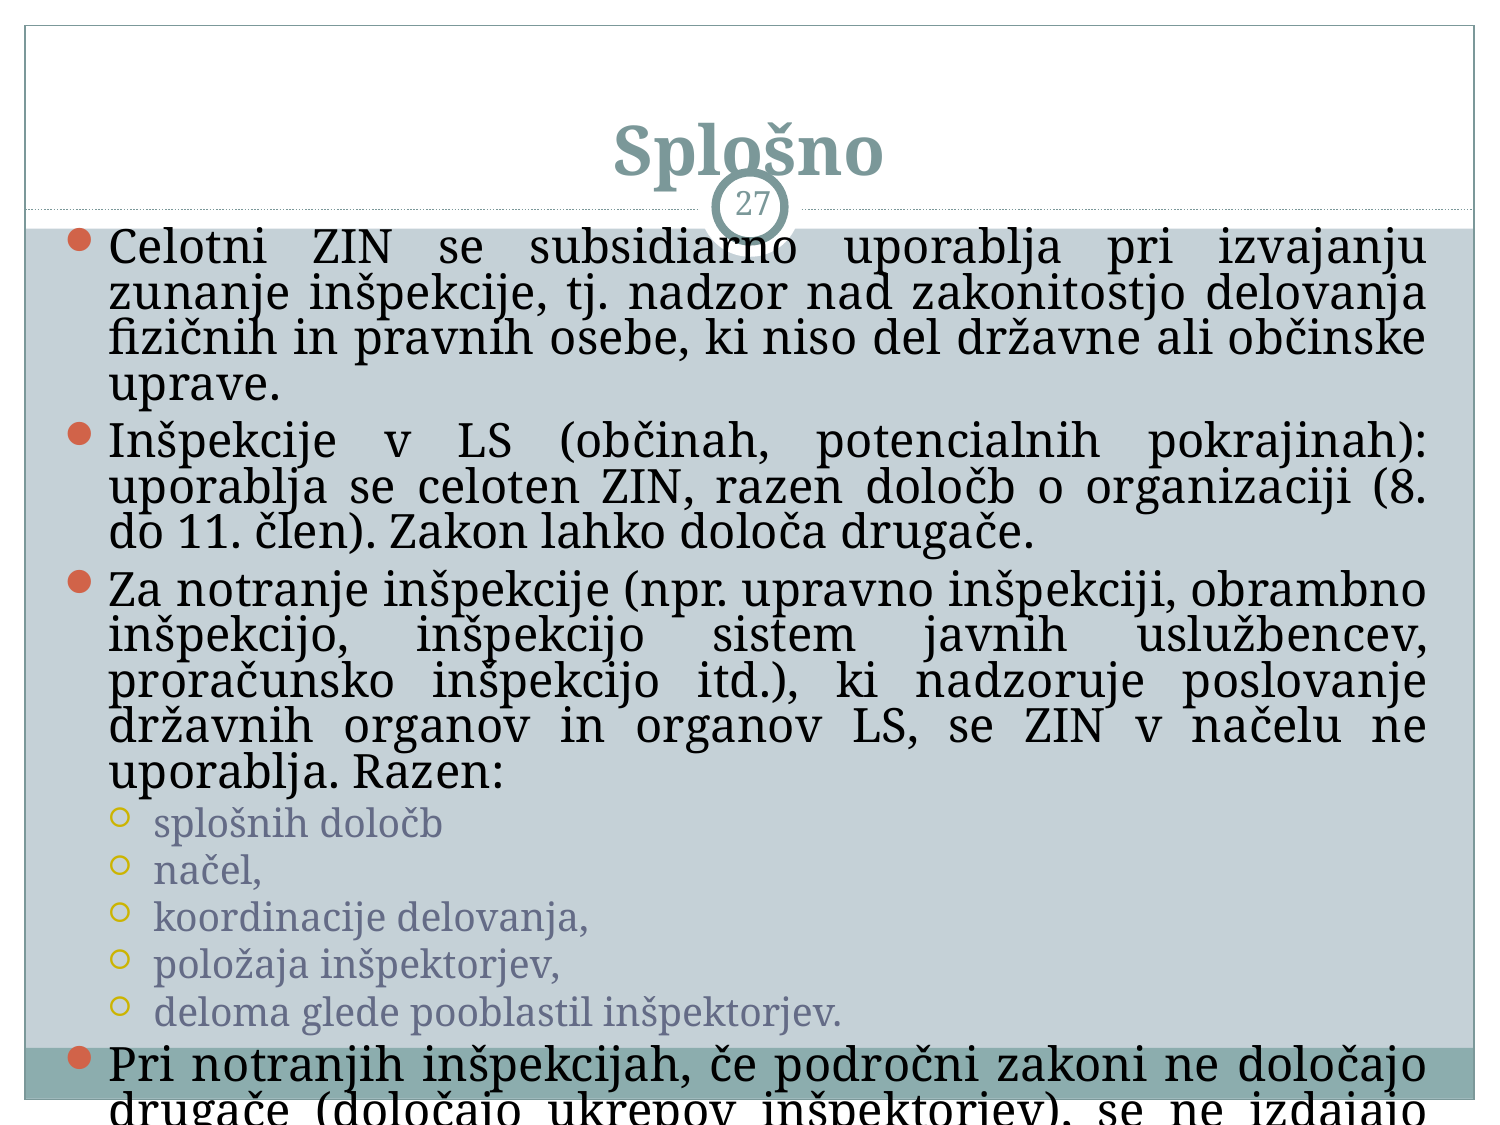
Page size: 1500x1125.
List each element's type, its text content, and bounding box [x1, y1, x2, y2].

list Celotni ZIN se subsidiarno uporablja pri izvajanju zunanje inšpekcije, tj. nadzor nad zakonitostjo delovanja fizičnih in pravnih osebe, ki niso del državne ali občinske uprave. Inšpekcije v LS (občinah, potencialnih pokrajinah): uporablja se celoten ZIN, razen določb o organizaciji (8. do 11. člen). Zakon lahko določa drugače. Za notranje inšpekcije (npr. upravno inšpekciji, obrambno inšpekcijo, inšpekcijo sistem javnih uslužbencev, proračunsko inšpekcijo itd.), ki nadzoruje poslovanje državnih organov in organov LS, se ZIN v načelu ne uporablja. Razen: splošnih določb načel, koordinacije delovanja, položaja inšpektorjev, deloma glede pooblastil inšpektorjev. Pri notranjih inšpekcijah, če področni zakoni ne določajo drugače (določajo ukrepov inšpektorjev), se ne izdajajo odločbe, ampak le zapisniki. [49, 220, 1445, 1108]
text_box <number> [715, 168, 791, 220]
title Splošno [49, 37, 1450, 197]
